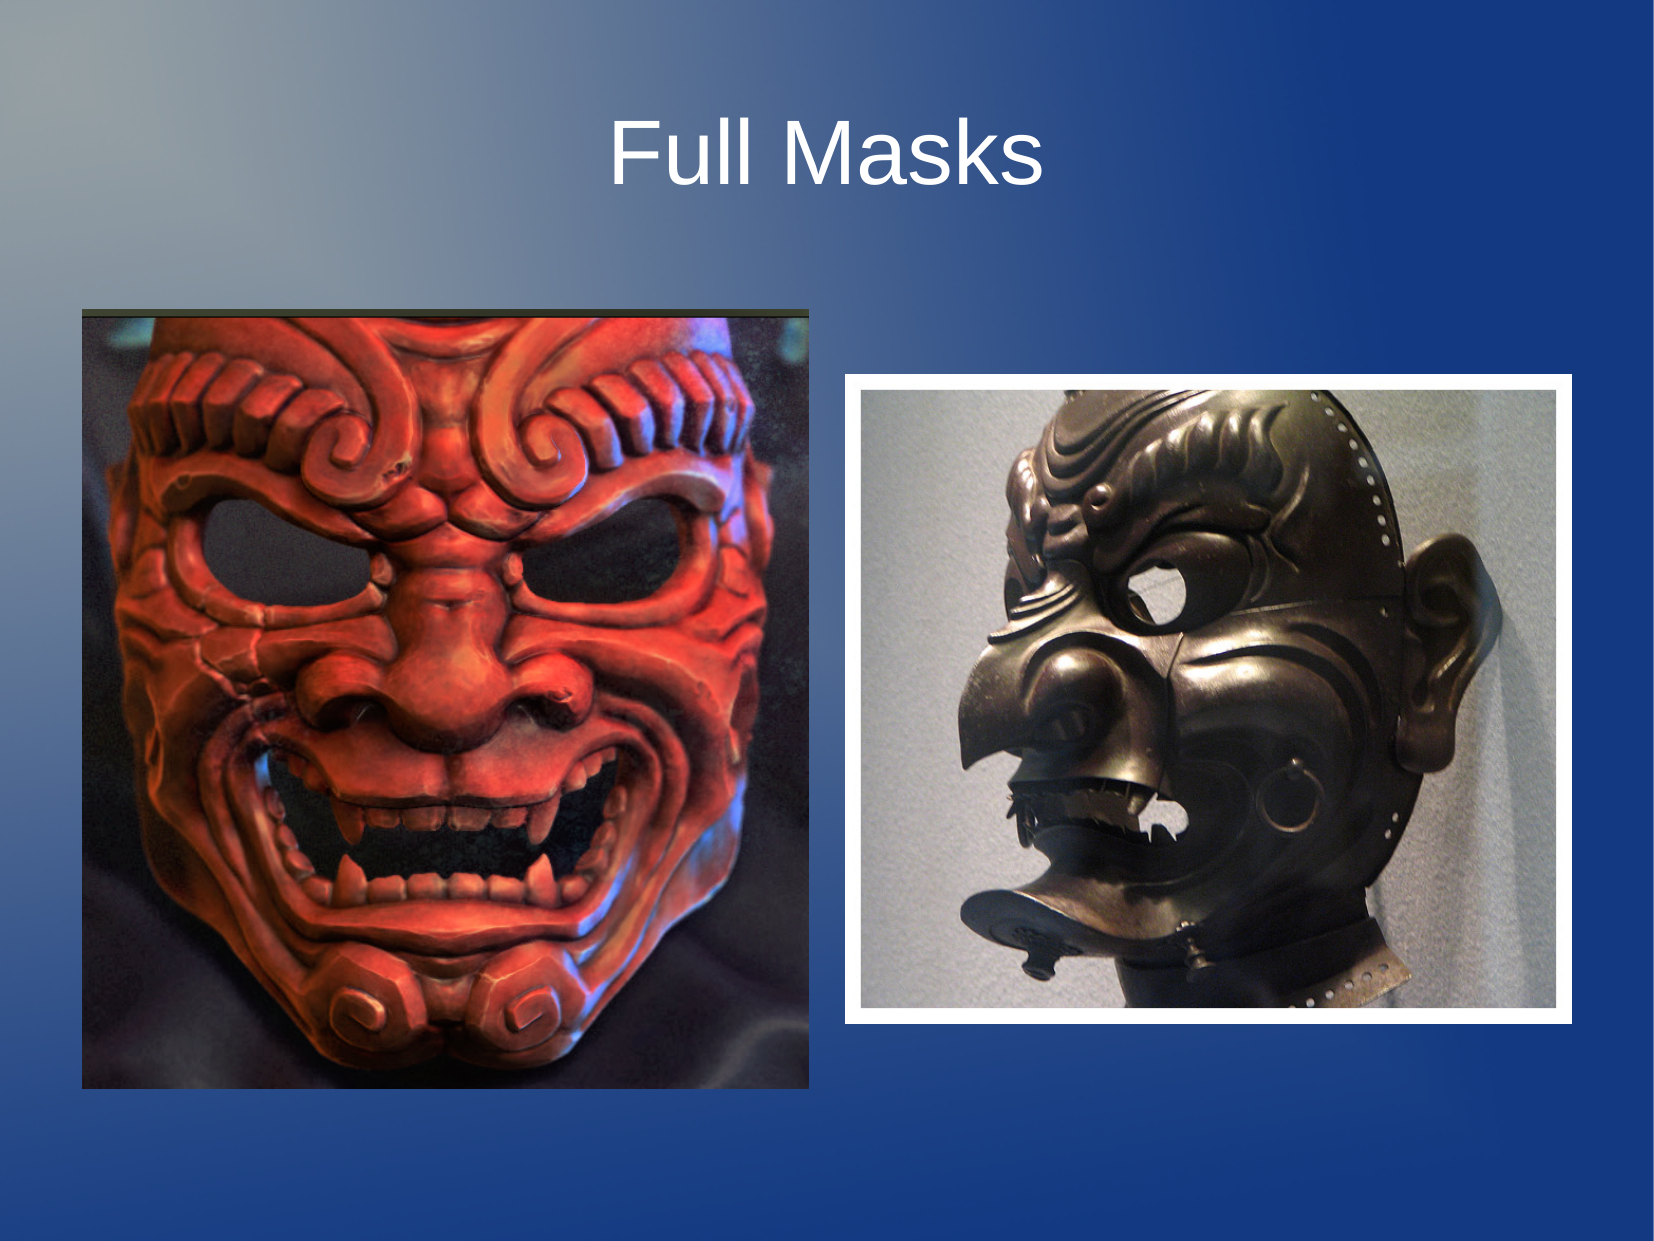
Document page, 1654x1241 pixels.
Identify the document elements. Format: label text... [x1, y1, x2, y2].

picture [0, 0, 1654, 1241]
title Full Masks [82, 49, 1571, 257]
